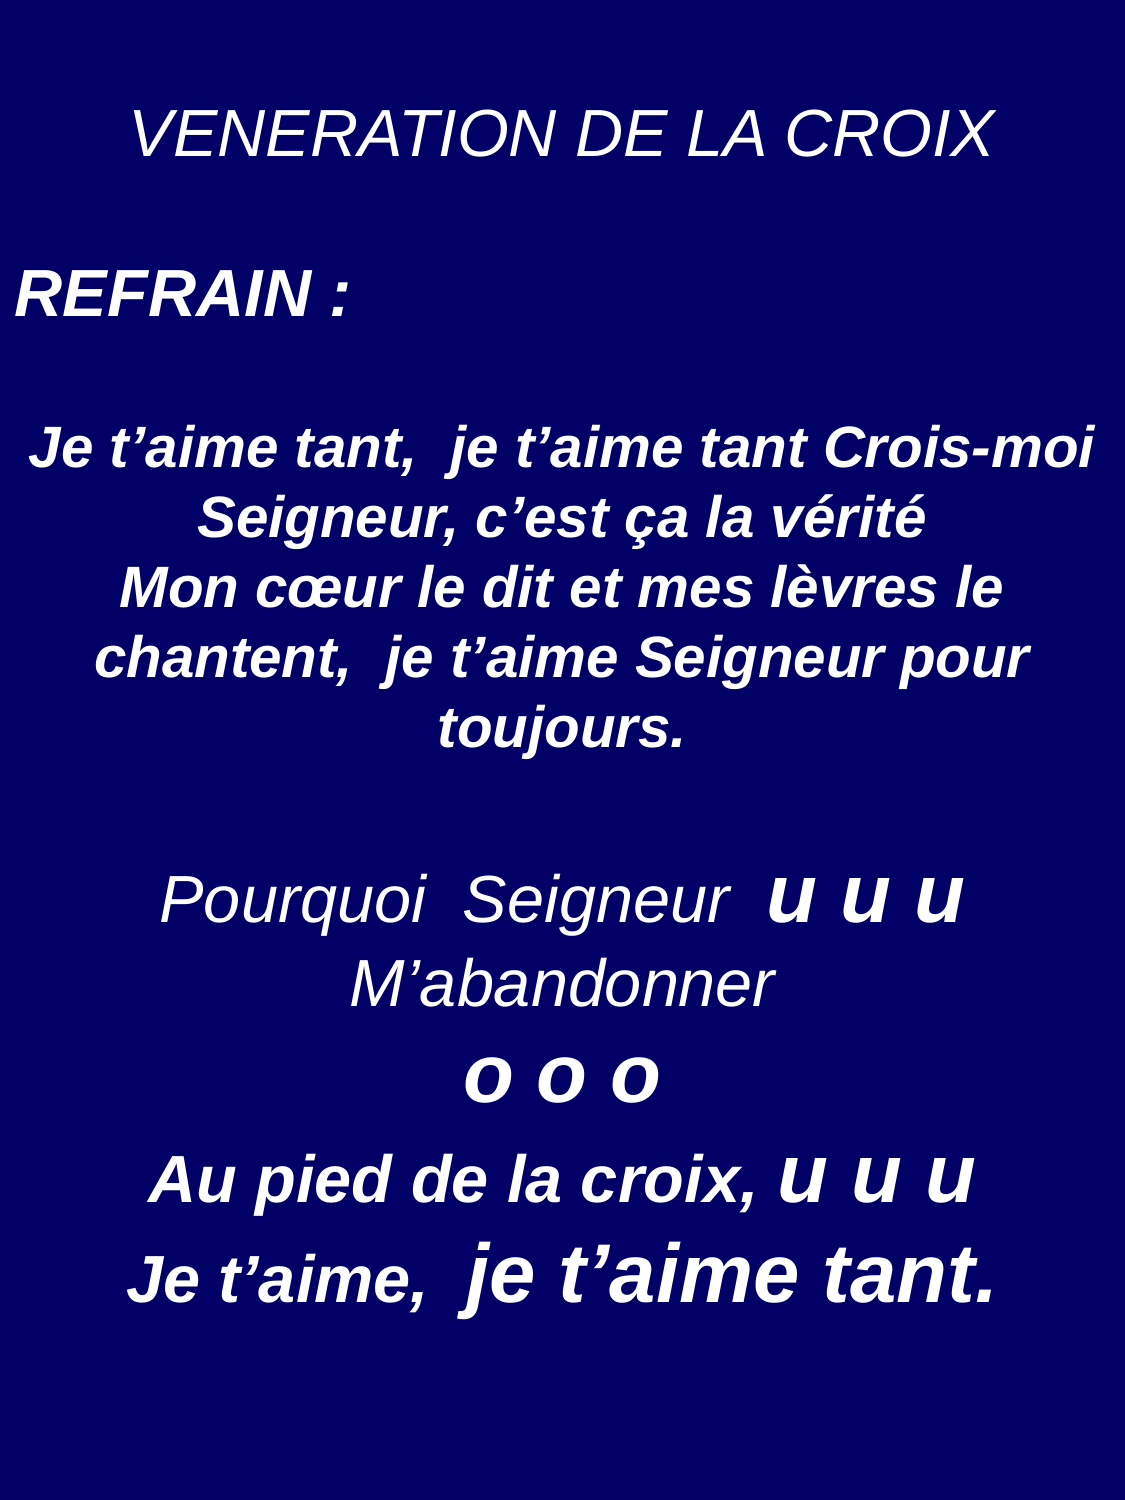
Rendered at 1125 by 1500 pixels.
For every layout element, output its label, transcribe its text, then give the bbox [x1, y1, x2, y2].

text_box VENERATION DE LA CROIX REFRAIN : Je t’aime tant, je t’aime tant Crois-moi Seigneur, c’est ça la vérité Mon cœur le dit et mes lèvres le chantent, je t’aime Seigneur pour toujours. Pourquoi Seigneur u u u M’abandonner o o o Au pied de la croix, u u u Je t’aime, je t’aime tant. [0, 82, 1125, 1500]
